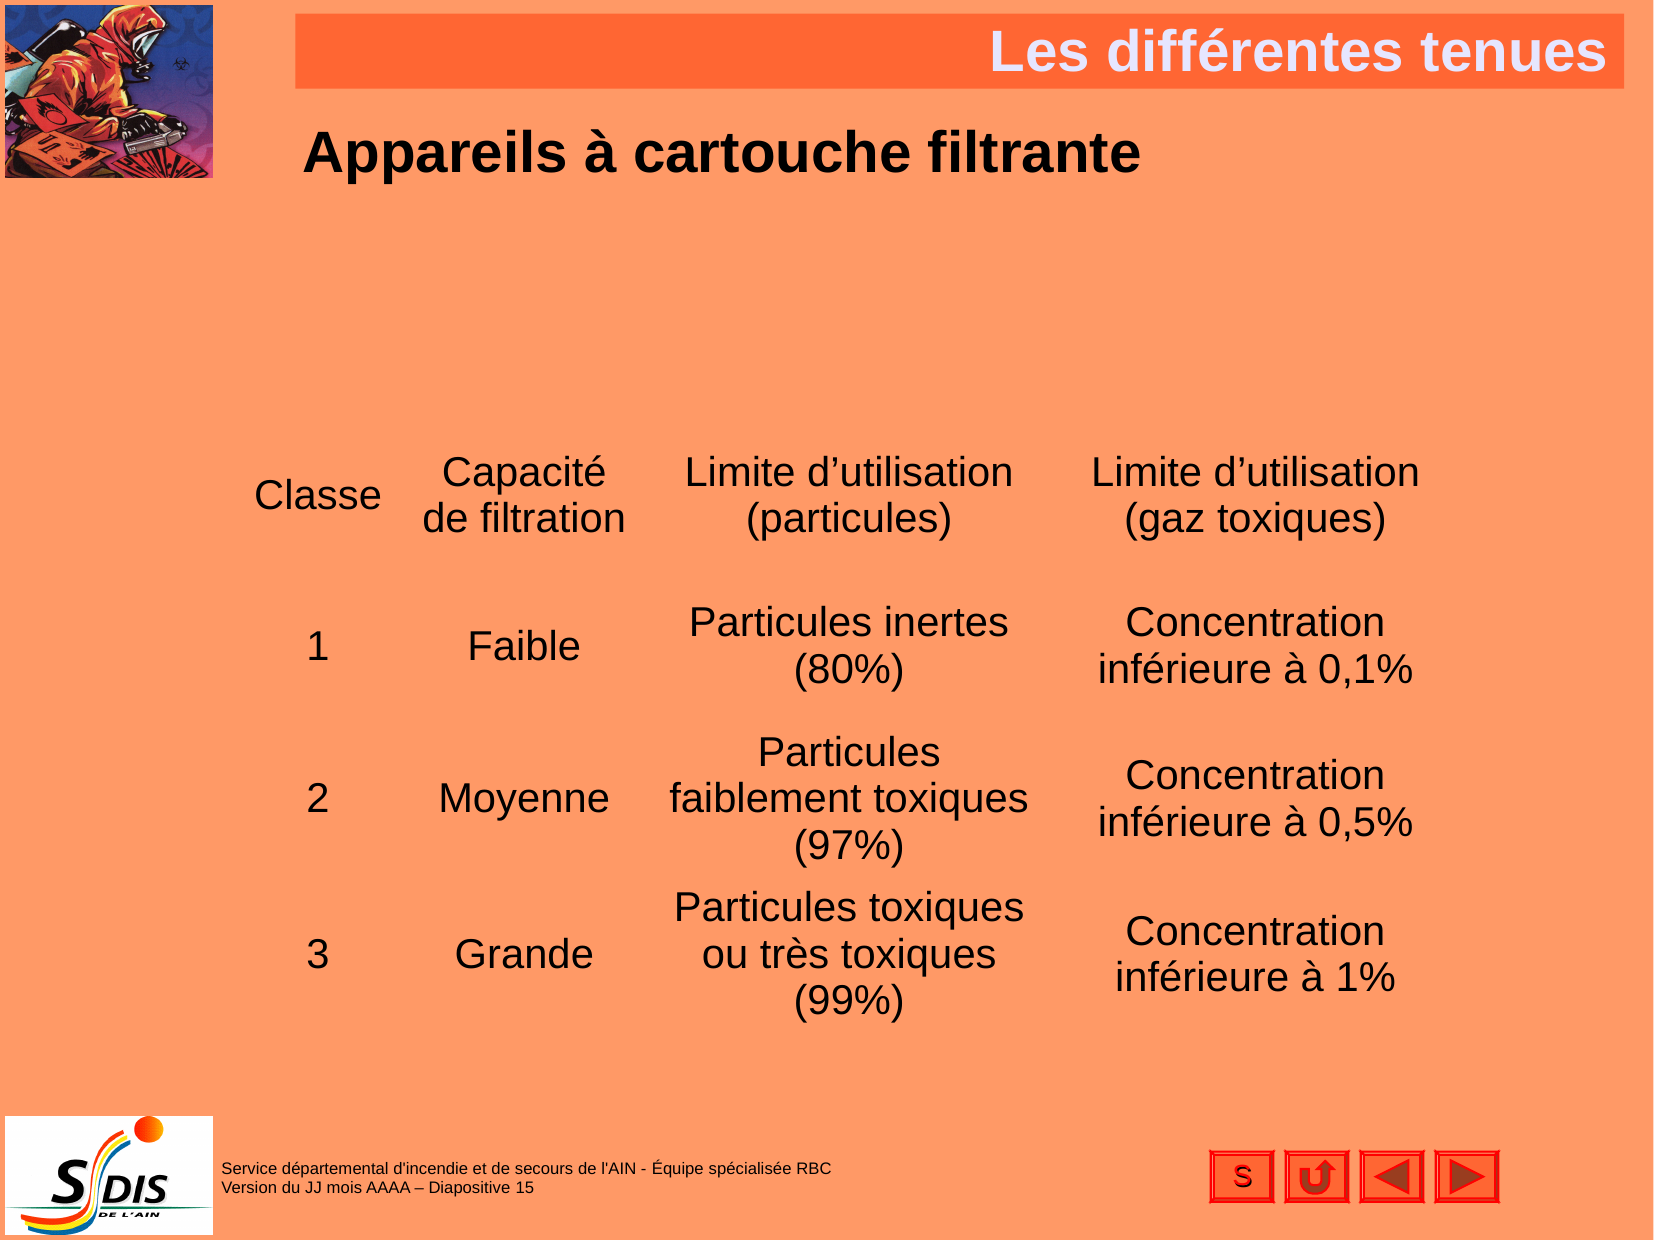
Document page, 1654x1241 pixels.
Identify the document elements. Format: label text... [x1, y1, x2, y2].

table_cell 3 [231, 876, 406, 1031]
table_cell 1 [231, 570, 406, 721]
table_header Limite d’utilisation (gaz toxiques) [1056, 420, 1456, 570]
text_box Les différentes tenues [295, 13, 1625, 89]
table_cell Particules toxiques ou très toxiques (99%) [643, 876, 1056, 1031]
table_cell Faible [406, 570, 643, 721]
text_box Appareils à cartouche filtrante [287, 112, 1158, 193]
table_cell Concentration inférieure à 1% [1056, 876, 1456, 1031]
table_cell Concentration inférieure à 0,1% [1056, 570, 1456, 721]
picture [5, 1116, 213, 1235]
table_cell 2 [231, 721, 406, 876]
table_header Capacité de filtration [406, 420, 643, 570]
picture [5, 5, 213, 178]
table_header Classe [231, 420, 406, 570]
table_cell Moyenne [406, 721, 643, 876]
table_cell Concentration inférieure à 0,5% [1056, 721, 1456, 876]
table_cell Particules inertes (80%) [643, 570, 1056, 721]
table_cell Particules faiblement toxiques (97%) [643, 721, 1056, 876]
table_header Limite d’utilisation (particules) [643, 420, 1056, 570]
table_cell Grande [406, 876, 643, 1031]
